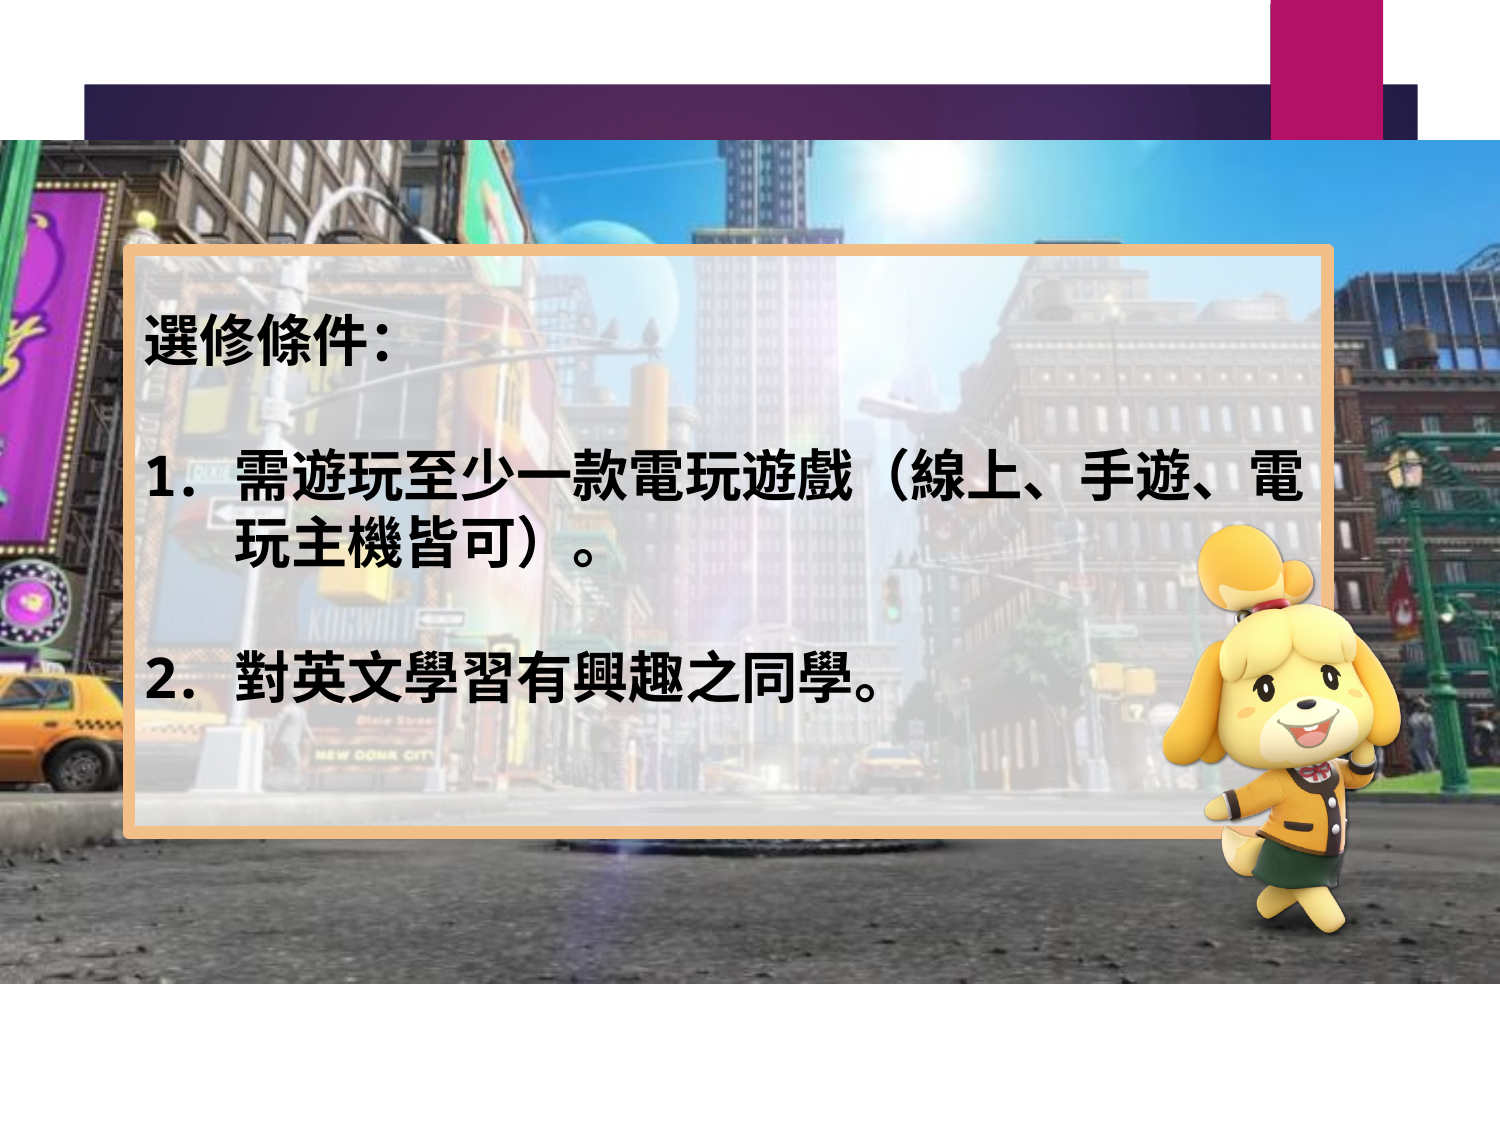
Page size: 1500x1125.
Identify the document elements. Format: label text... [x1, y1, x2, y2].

picture [0, 85, 1500, 984]
text_box 選修條件： 需遊玩至少一款電玩遊戲（線上、手遊、電玩主機皆可）。 對英文學習有興趣之同學。 [128, 250, 1328, 833]
